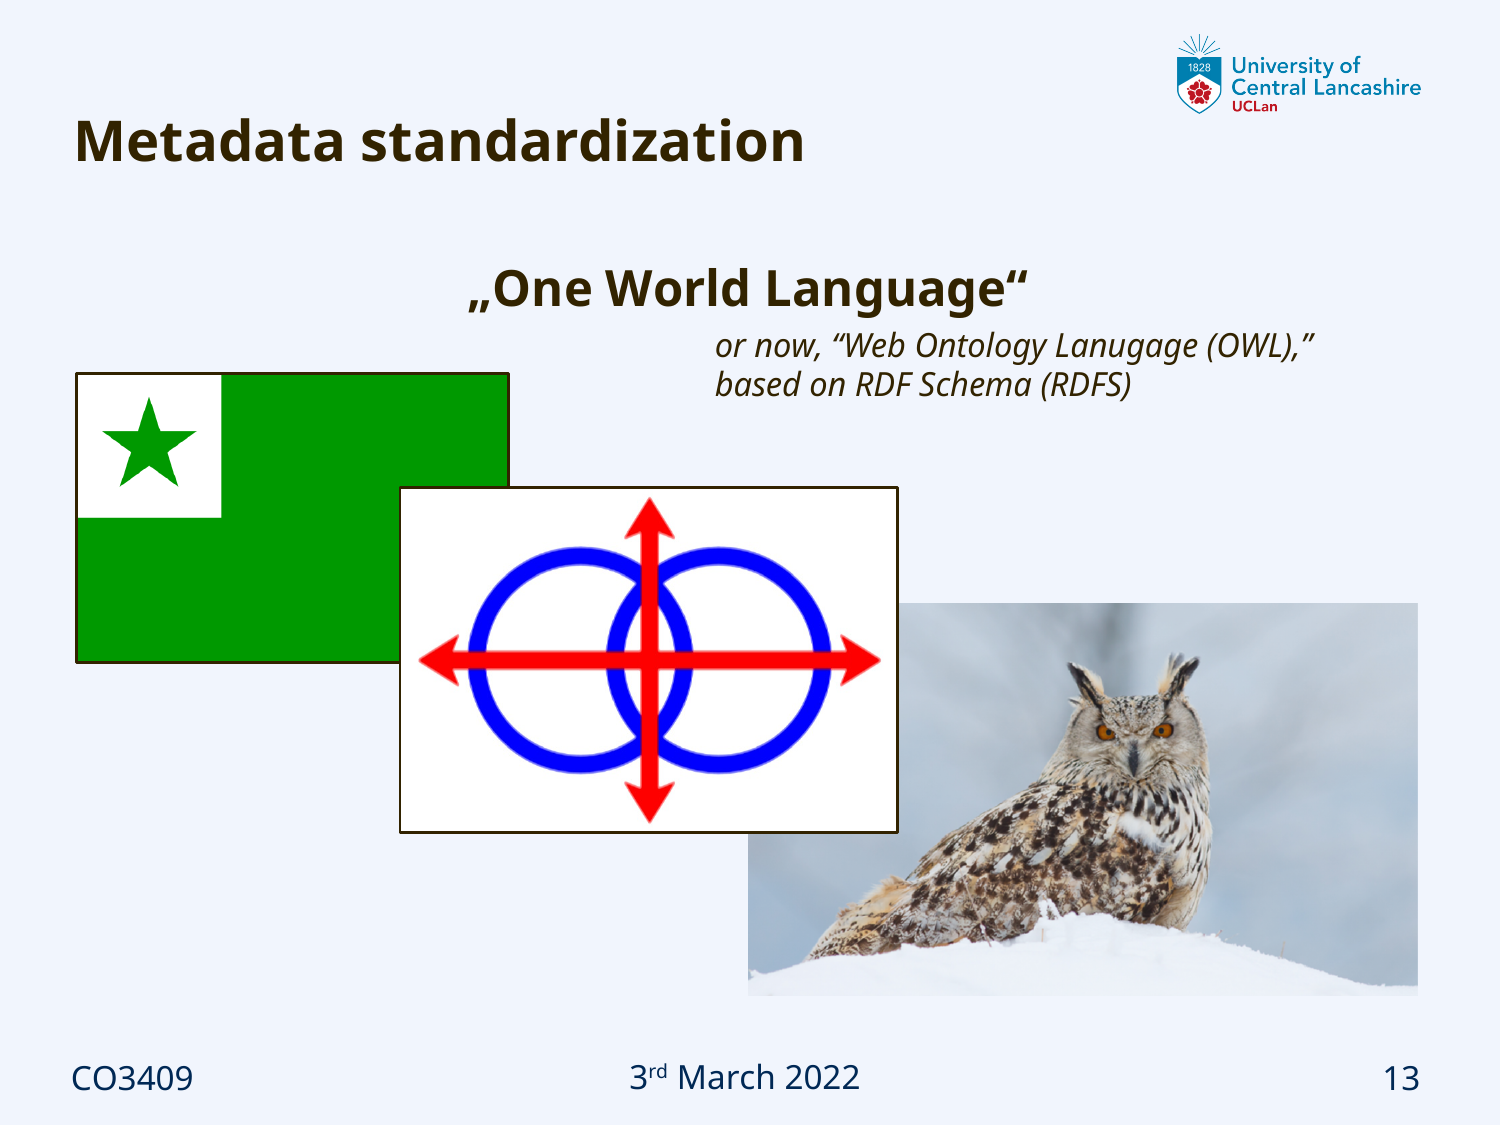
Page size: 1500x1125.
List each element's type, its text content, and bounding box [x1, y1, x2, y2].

text_box „One World Language“ [72, 248, 1424, 324]
title Metadata standardization [58, 93, 1475, 186]
picture [748, 603, 1418, 996]
text_box or now, “Web Ontology Lanugage (OWL),” based on RDF Schema (RDFS) [700, 316, 1373, 412]
picture [401, 488, 896, 832]
picture [78, 375, 507, 661]
picture [1177, 34, 1421, 93]
